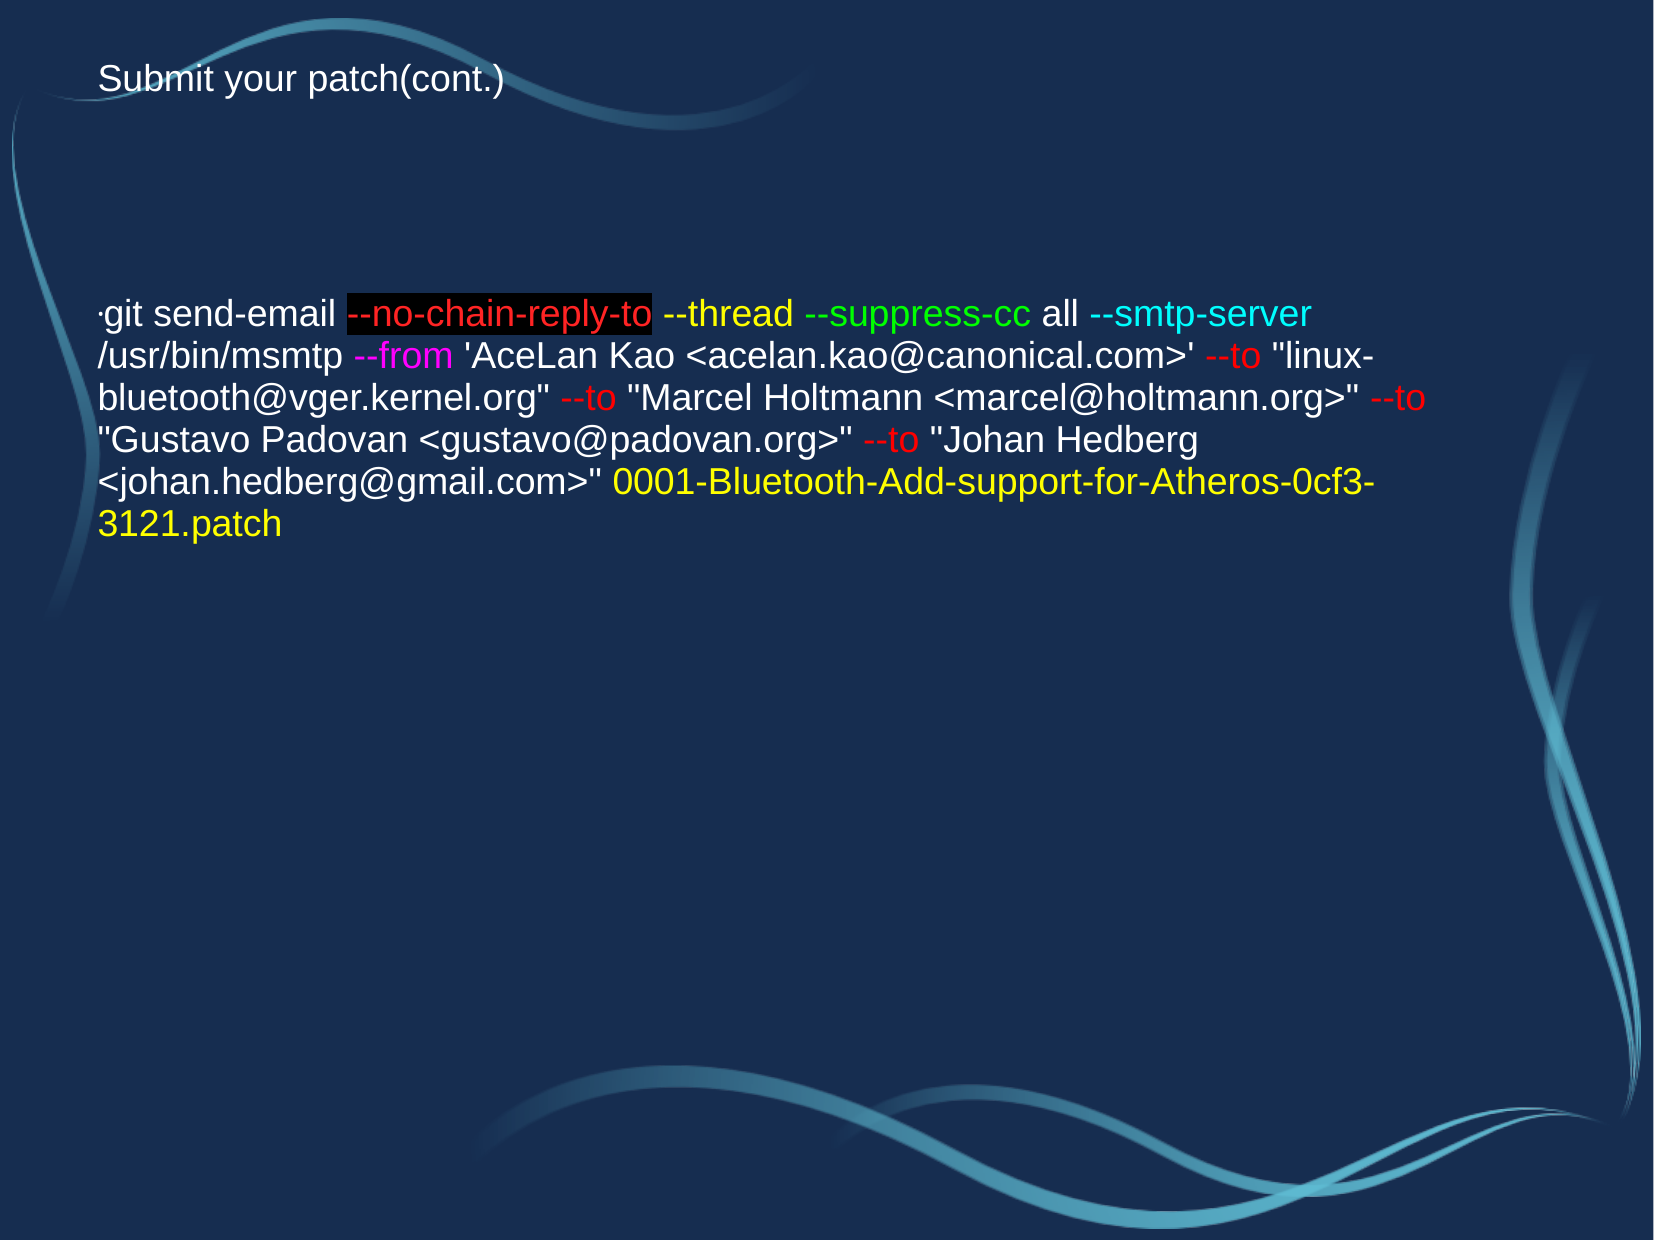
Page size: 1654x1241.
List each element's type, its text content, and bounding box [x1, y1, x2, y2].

list git send-email --no-chain-reply-to --thread --suppress-cc all --smtp-server /usr/bin/msmtp --from 'AceLan Kao <acelan.kao@canonical.com>' --to "linux-bluetooth@vger.kernel.org" --to "Marcel Holtmann <marcel@holtmann.org>" --to "Gustavo Padovan <gustavo@padovan.org>" --to "Johan Hedberg <johan.hedberg@gmail.com>" 0001-Bluetooth-Add-support-for-Atheros-0cf3-3121.patch [82, 285, 1571, 1191]
title Submit your patch(cont.) [82, 49, 1571, 249]
picture [12, 18, 822, 625]
picture [460, 346, 1641, 1229]
